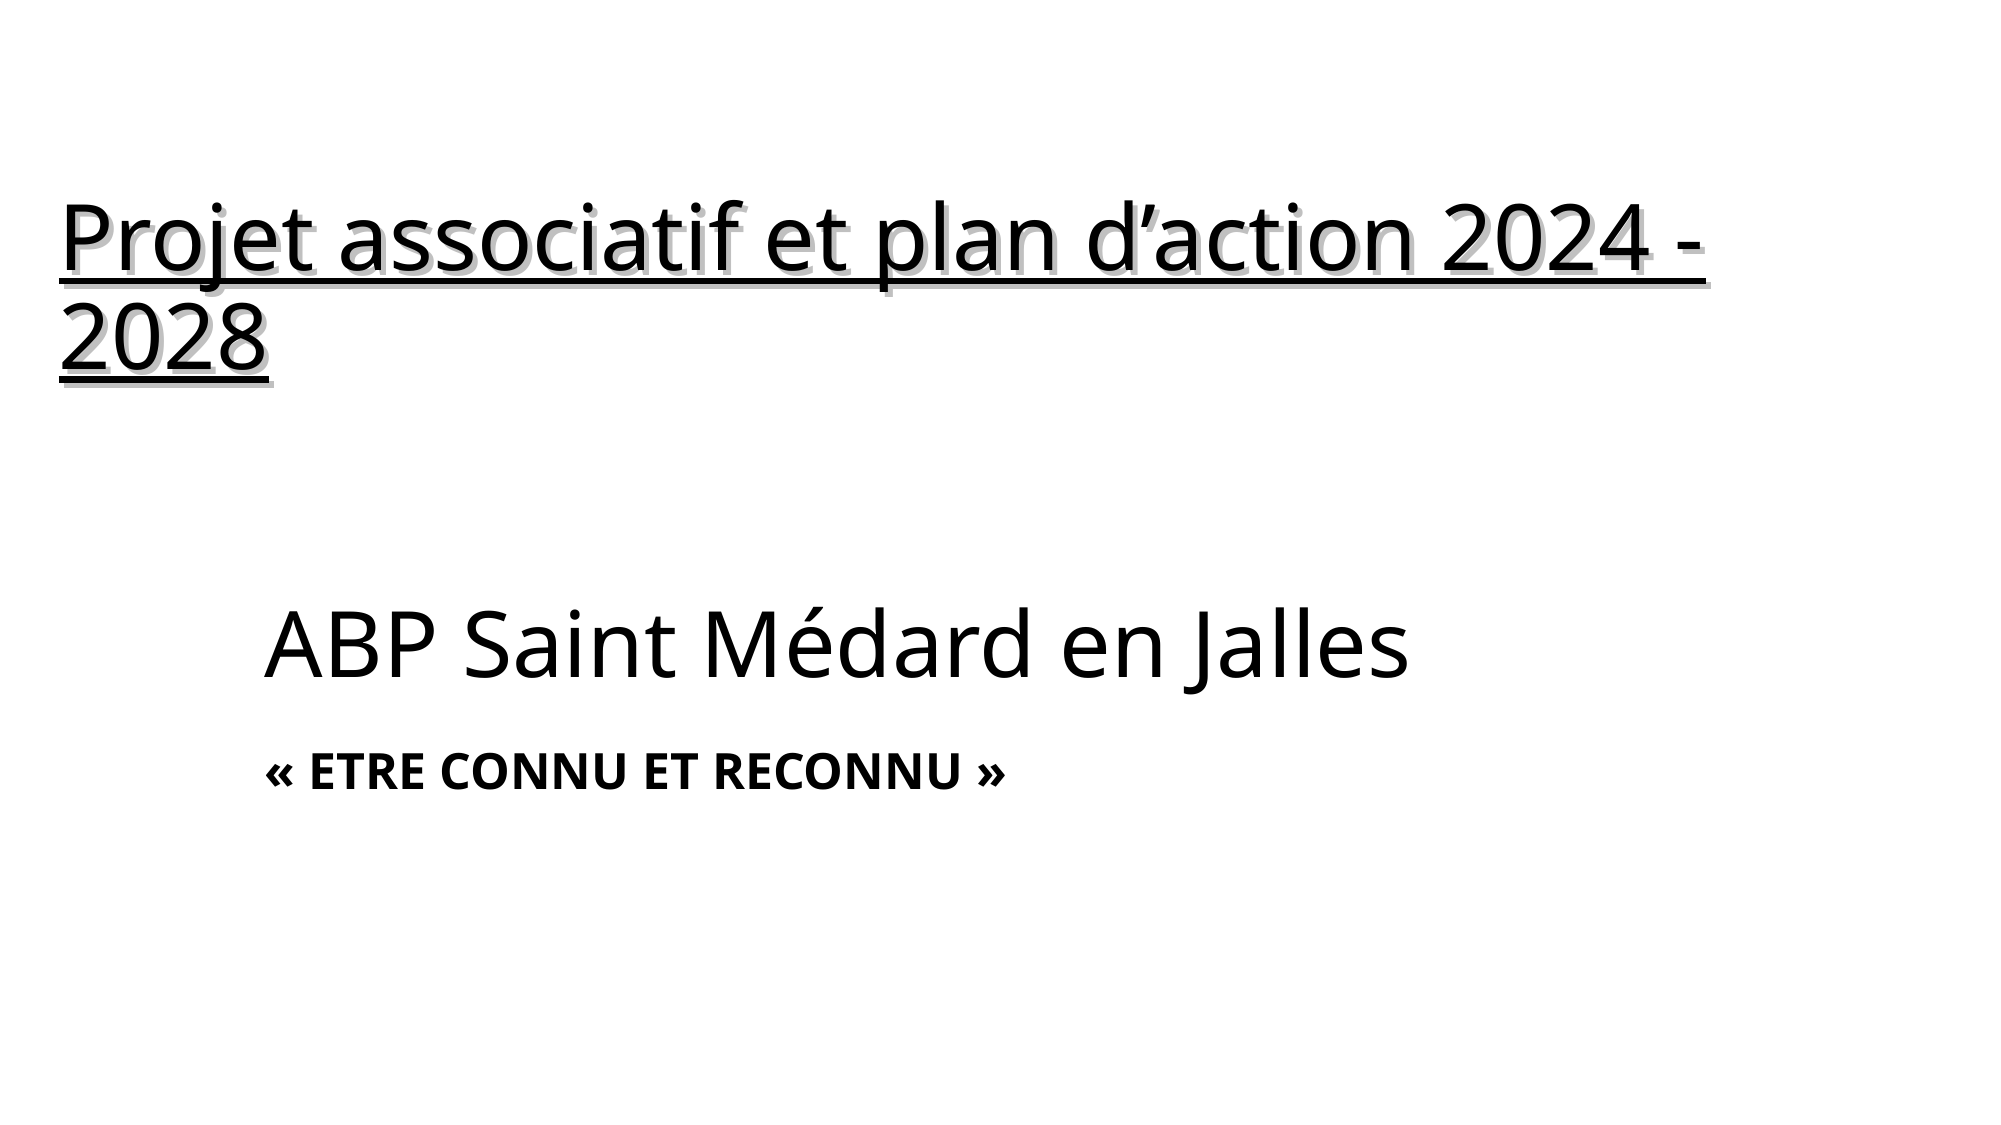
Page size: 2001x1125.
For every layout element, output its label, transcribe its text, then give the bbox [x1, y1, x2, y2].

title Projet associatif et plan d’action 2024 -2028 [44, 184, 1924, 576]
text_box « ETRE CONNU ET RECONNU » [249, 732, 1750, 831]
subtitle ABP Saint Médard en Jalles [249, 590, 1750, 689]
